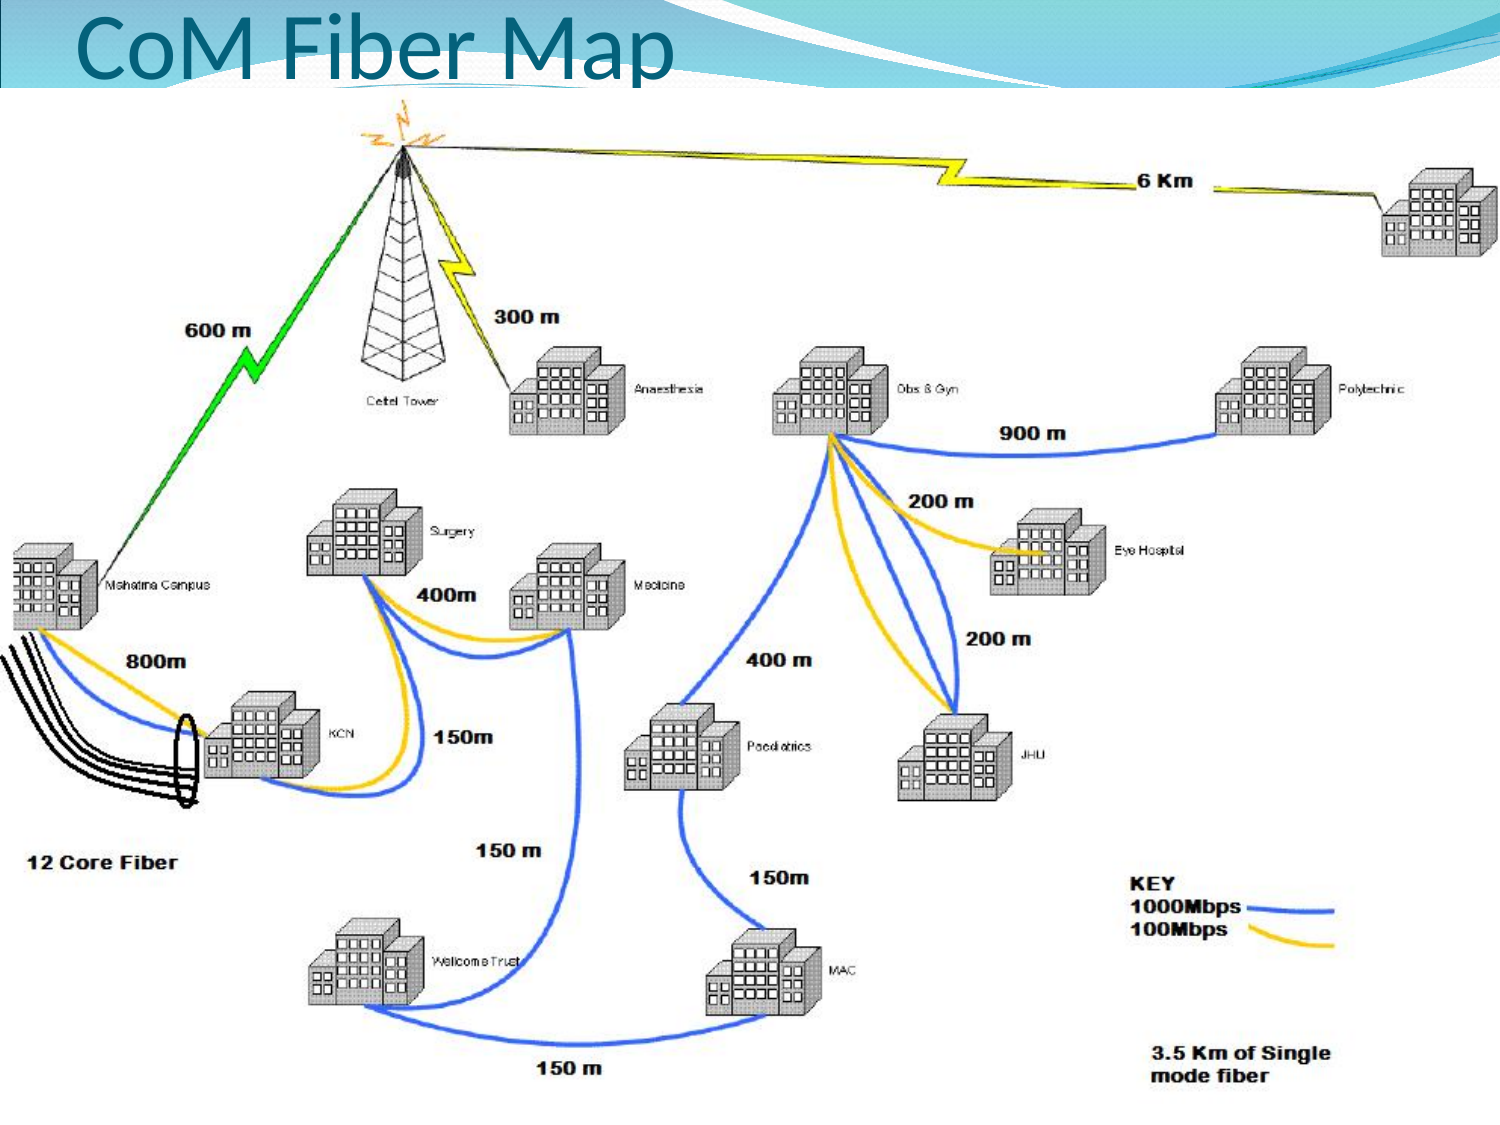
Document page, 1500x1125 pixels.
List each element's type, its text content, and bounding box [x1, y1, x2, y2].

picture [0, 0, 1500, 1125]
title CoM Fiber Map [74, 0, 1425, 88]
